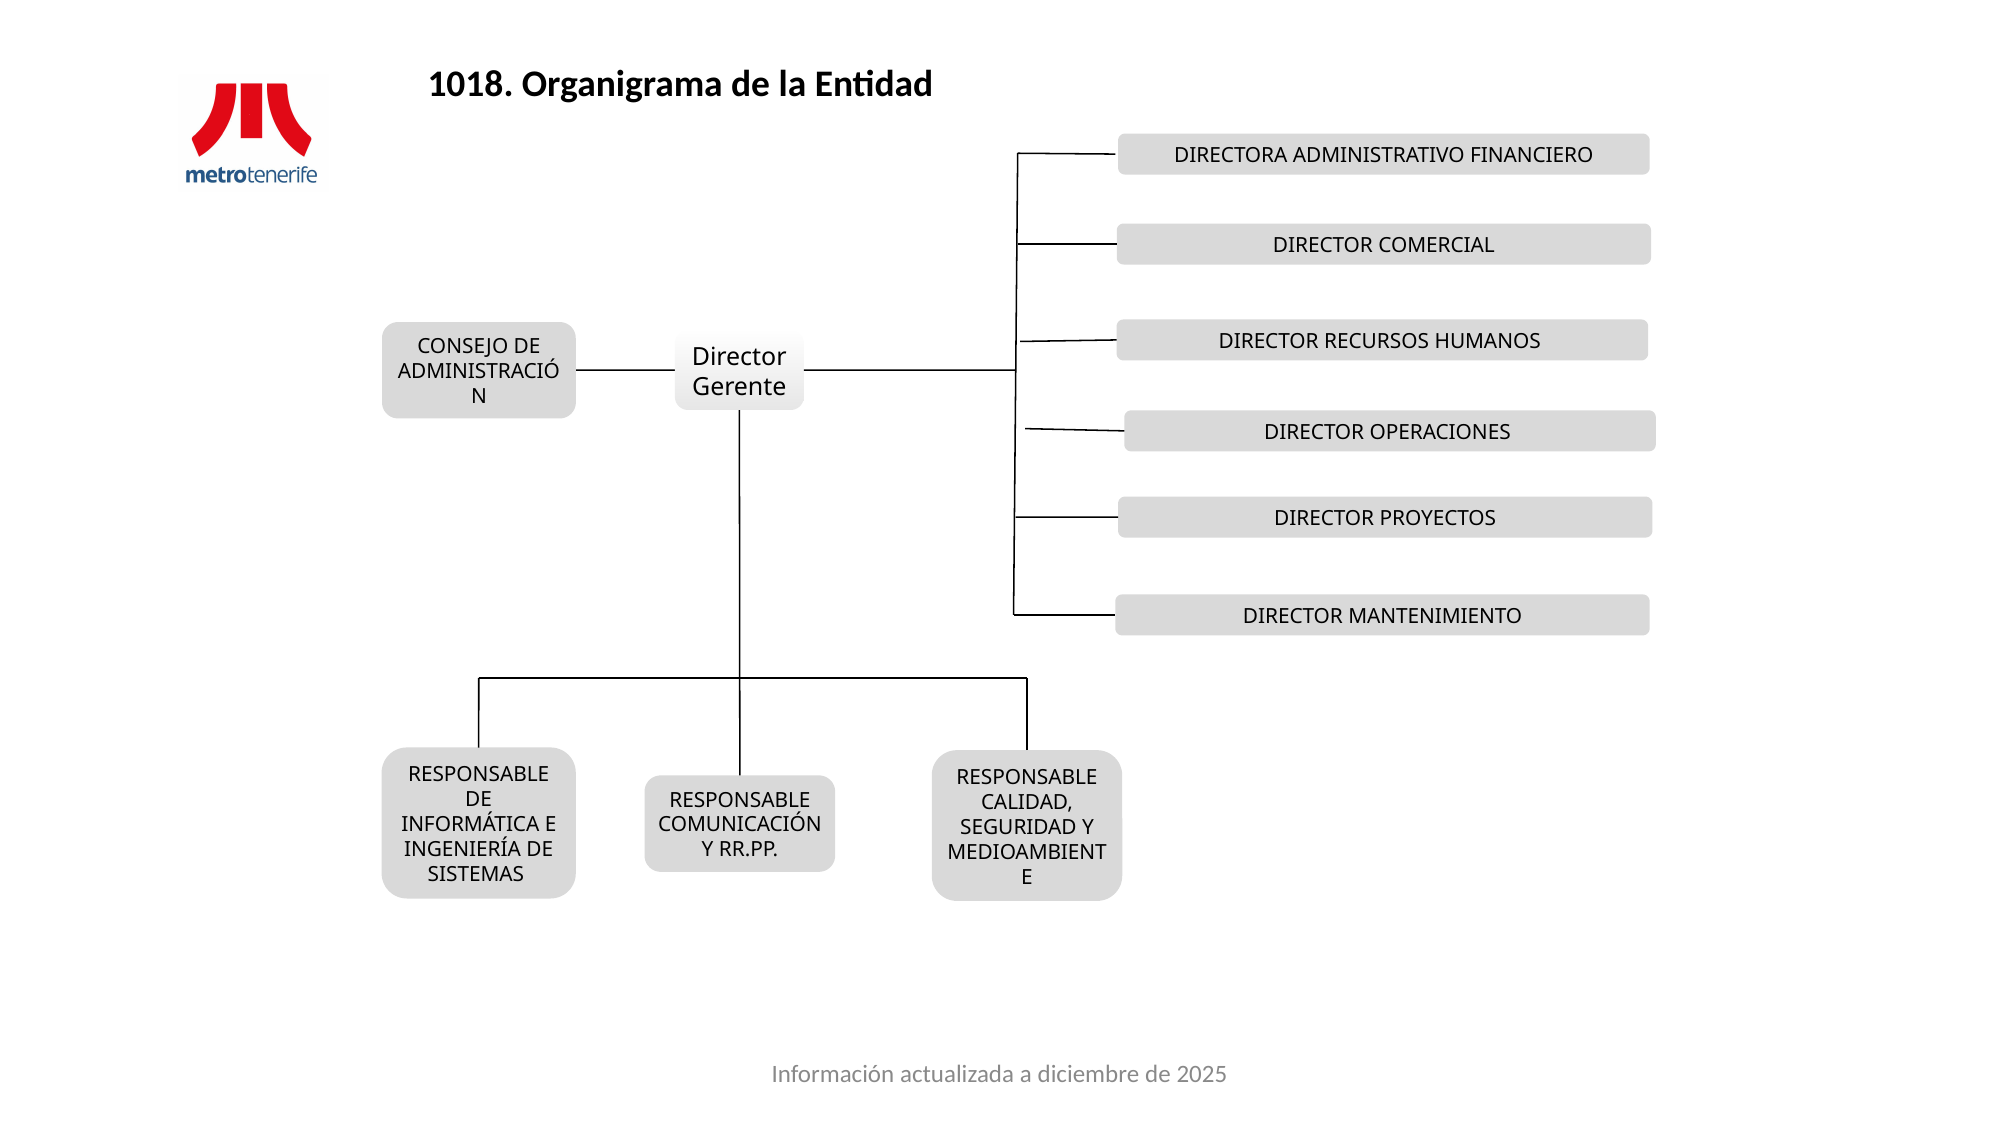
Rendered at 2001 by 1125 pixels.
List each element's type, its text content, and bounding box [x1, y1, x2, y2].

text_box 1018. Organigrama de la Entidad [412, 51, 1028, 113]
text_box Director MANTENIMIENTO [1115, 594, 1650, 636]
text_box Responsable de Informática e Ingeniería de Sistemas [381, 747, 576, 899]
text_box Director Recursos Humanos [1116, 319, 1649, 361]
text_box Consejo de administración [382, 322, 576, 419]
text_box DirectorA Administrativo Financiero [1118, 133, 1650, 175]
picture [178, 74, 329, 193]
text_box Información actualizada a diciembre de 2025 [662, 1042, 1338, 1103]
text_box Responsable Comunicación y RR.PP. [644, 775, 836, 872]
text_box Director Comercial [1116, 223, 1652, 265]
text_box Responsable Calidad, Seguridad Y MEDIOAMBIENTE [931, 750, 1123, 901]
text_box Director Gerente [674, 330, 804, 410]
text_box Director Proyectos [1118, 496, 1653, 538]
text_box Director Operaciones [1124, 410, 1656, 452]
